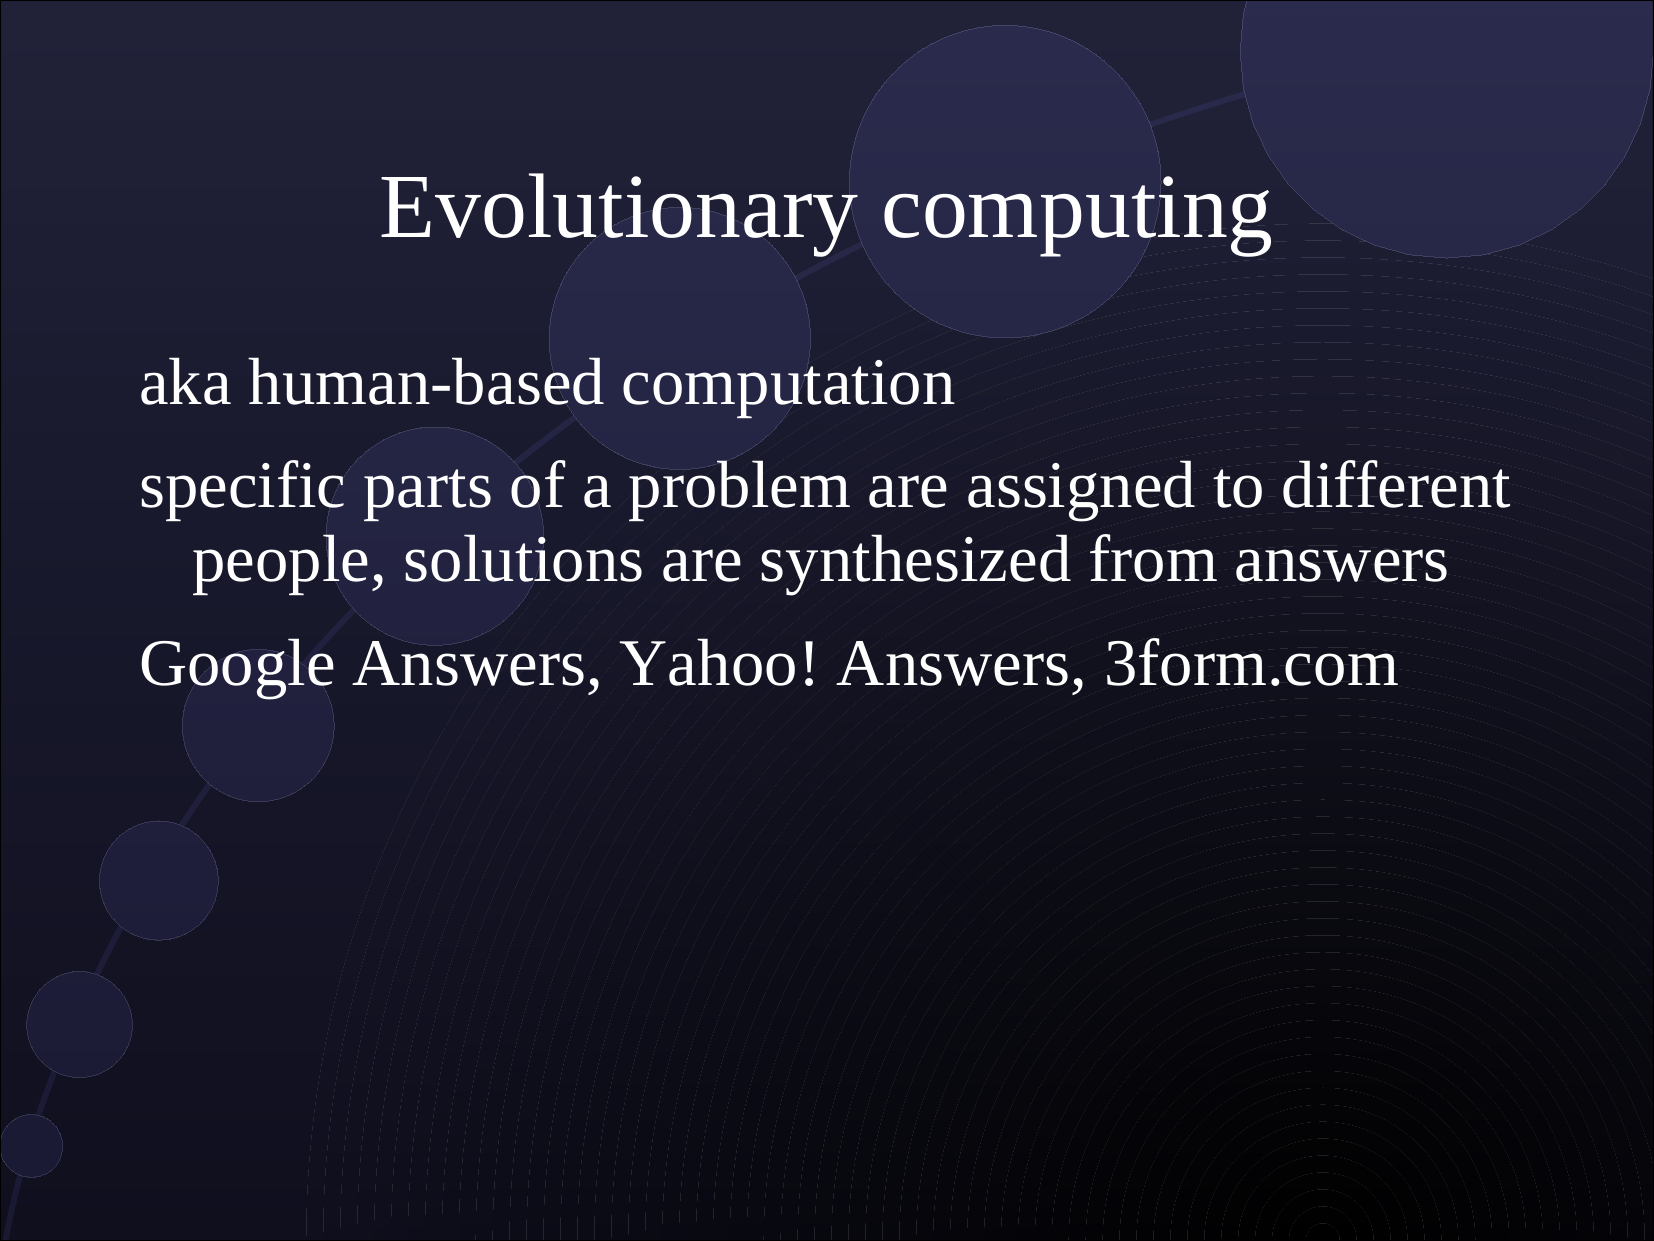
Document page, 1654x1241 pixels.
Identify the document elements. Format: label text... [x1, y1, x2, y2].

list aka human-based computation specific parts of a problem are assigned to different people, solutions are synthesized from answers Google Answers, Yahoo! Answers, 3form.com [121, 344, 1534, 1127]
title Evolutionary computing [121, 102, 1534, 311]
